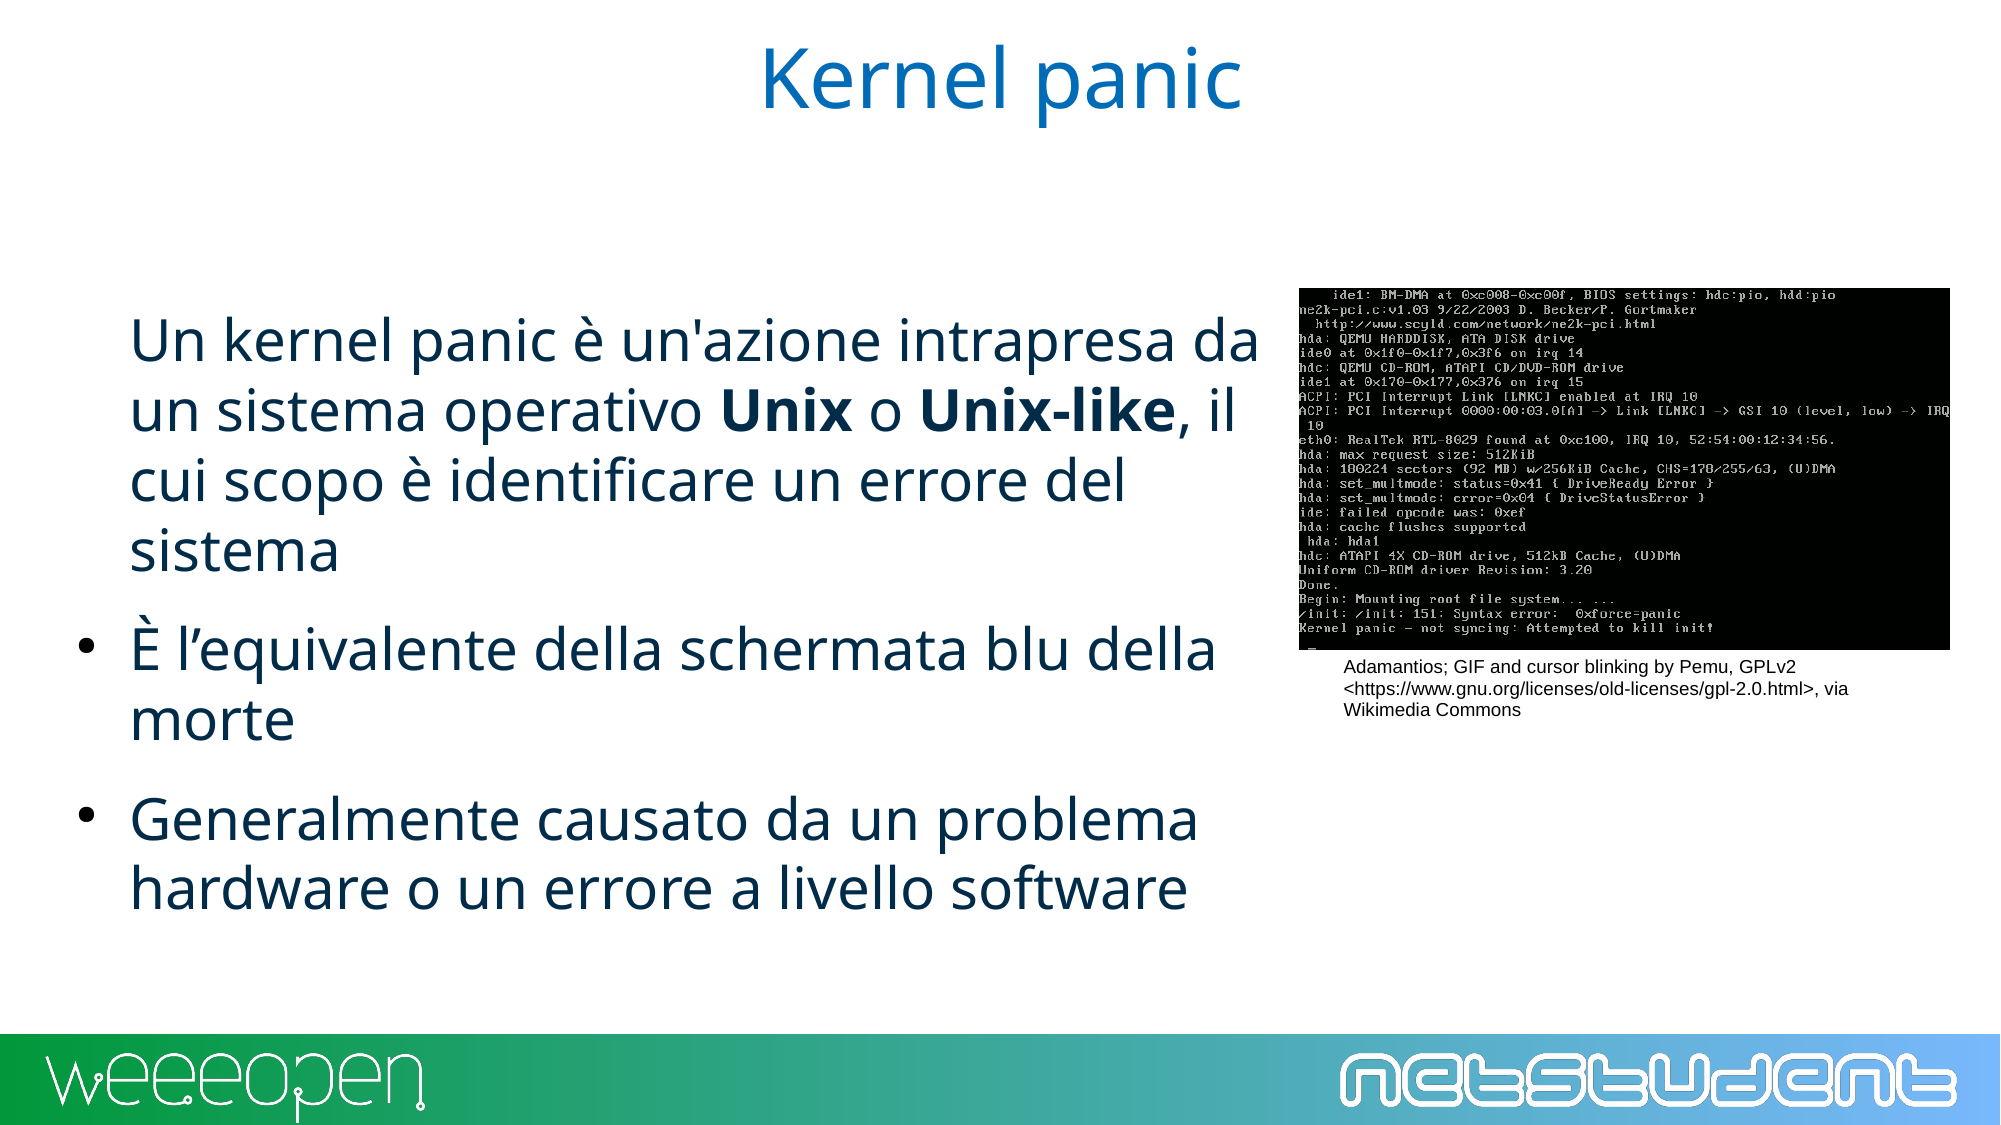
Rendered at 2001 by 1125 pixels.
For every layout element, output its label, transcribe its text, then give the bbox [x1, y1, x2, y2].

text_box Adamantios; GIF and cursor blinking by Pemu, GPLv2 <https://www.gnu.org/licenses/old-licenses/gpl-2.0.html>, via Wikimedia Commons [1328, 649, 1941, 778]
picture [45, 1053, 425, 1123]
picture [1299, 288, 1950, 650]
list Un kernel panic è un'azione intrapresa da un sistema operativo Unix o Unix-like, il cui scopo è identificare un errore del sistema È l’equivalente della schermata blu della morte Generalmente causato da un problema hardware o un errore a livello software [43, 295, 1300, 1010]
title Kernel panic [43, 29, 1959, 247]
picture [1340, 1053, 1957, 1107]
